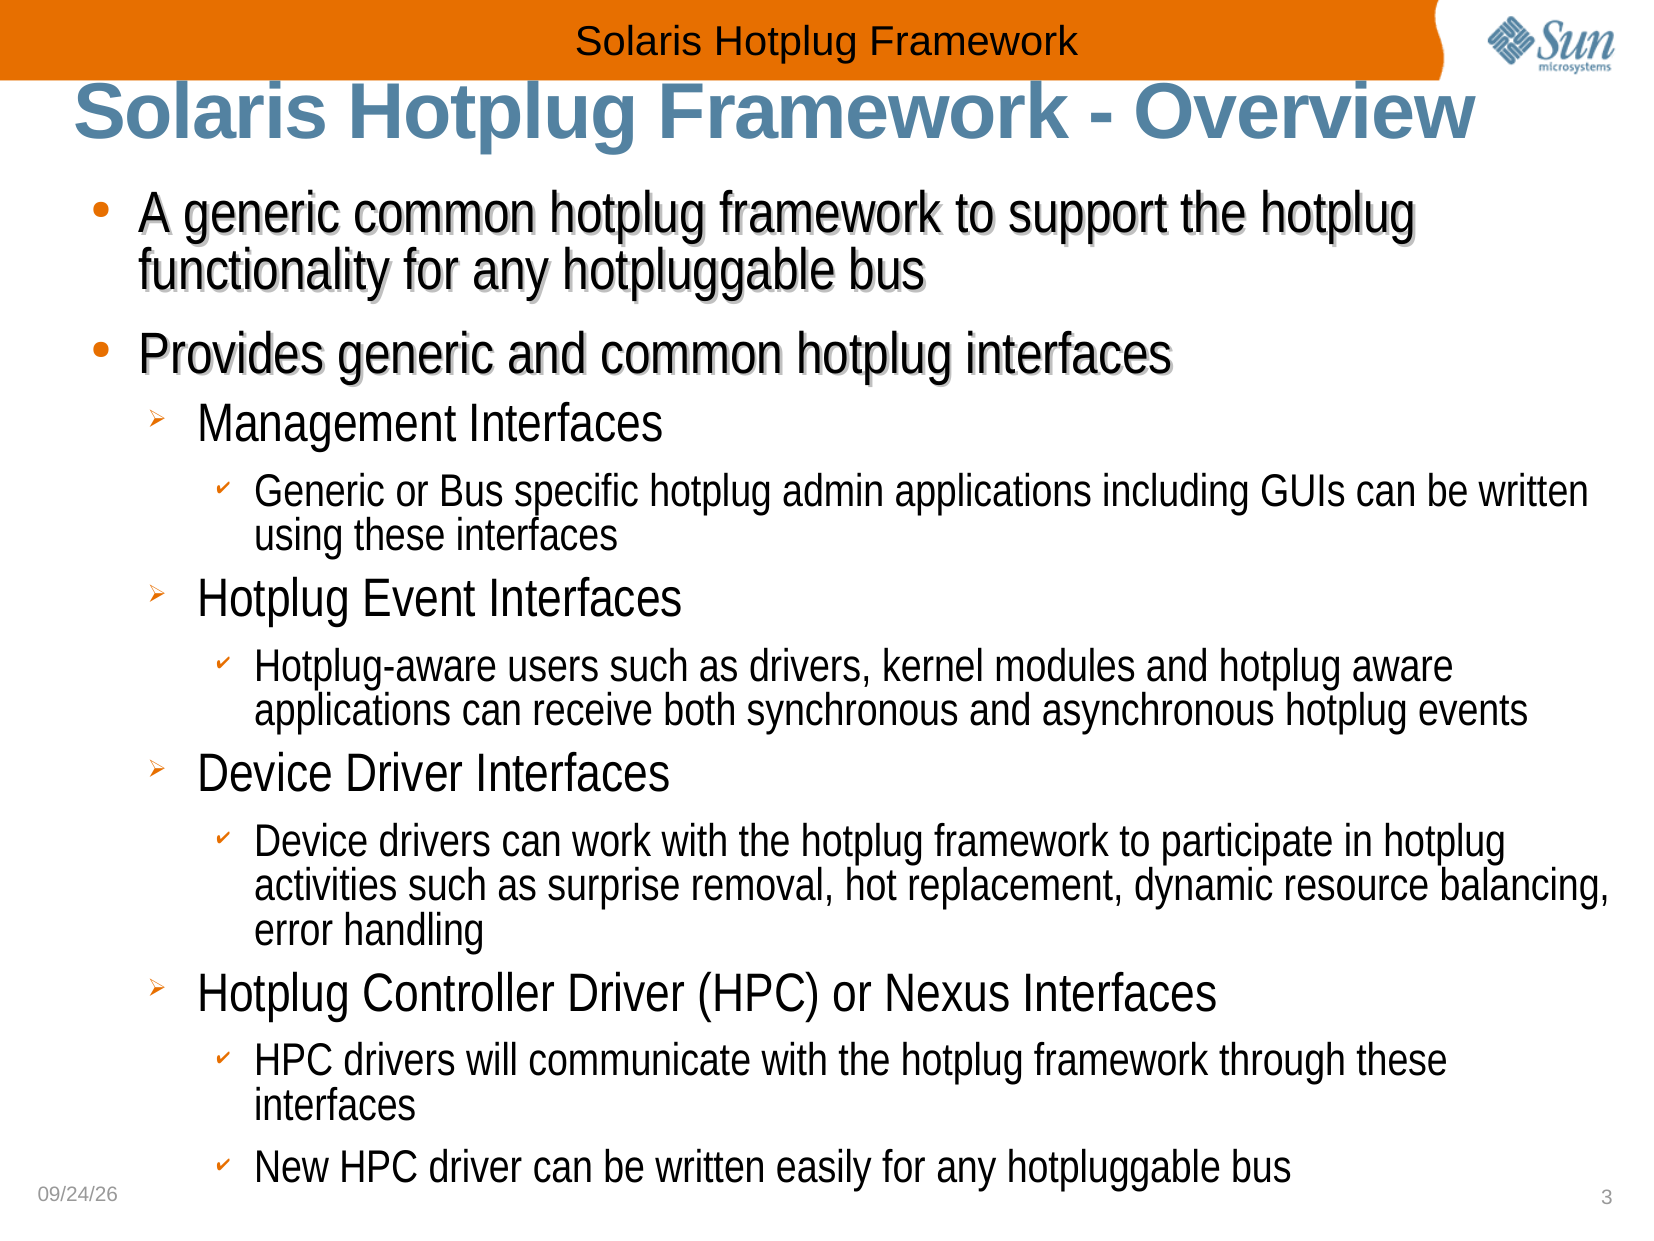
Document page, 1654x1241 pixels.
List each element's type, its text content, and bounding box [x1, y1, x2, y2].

title Solaris Hotplug Framework - Overview [73, 75, 1576, 164]
picture [0, 0, 1654, 83]
list A generic common hotplug framework to support the hotplug functionality for any hotpluggable bus Provides generic and common hotplug interfaces Management Interfaces Generic or Bus specific hotplug admin applications including GUIs can be written using these interfaces Hotplug Event Interfaces Hotplug-aware users such as drivers, kernel modules and hotplug aware applications can receive both synchronous and asynchronous hotplug events Device Driver Interfaces Device drivers can work with the hotplug framework to participate in hotplug activities such as surprise removal, hot replacement, dynamic resource balancing, error handling Hotplug Controller Driver (HPC) or Nexus Interfaces HPC drivers will communicate with the hotplug framework through these interfaces New HPC driver can be written easily for any hotpluggable bus [71, 187, 1613, 1195]
